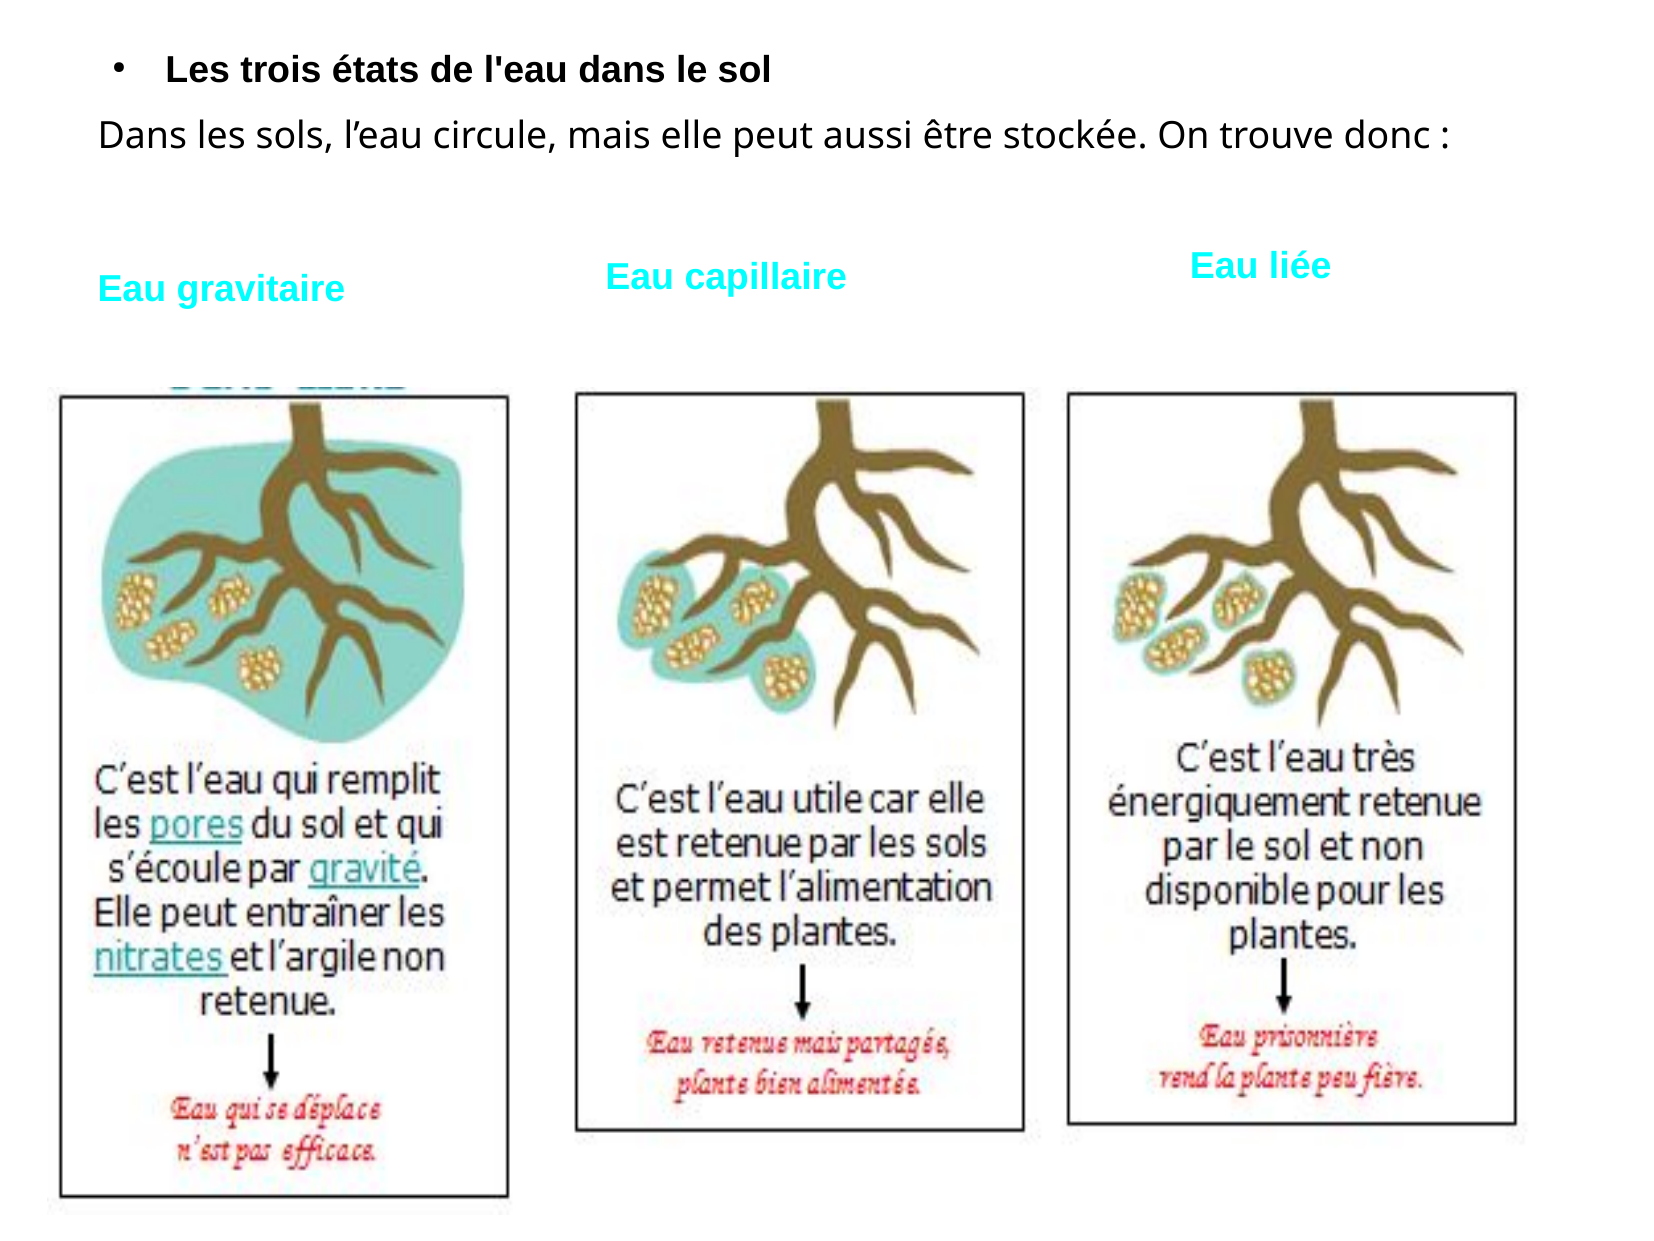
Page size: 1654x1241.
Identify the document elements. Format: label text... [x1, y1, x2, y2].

text_box Eau liée [1175, 237, 1347, 296]
text_box Eau gravitaire [82, 259, 508, 318]
text_box Dans les sols, l’eau circule, mais elle peut aussi être stockée. On trouve donc : [82, 101, 1536, 387]
text_box Les trois états de l'eau dans le sol [94, 48, 863, 107]
picture [47, 387, 1536, 1215]
text_box Eau capillaire [590, 248, 1016, 307]
